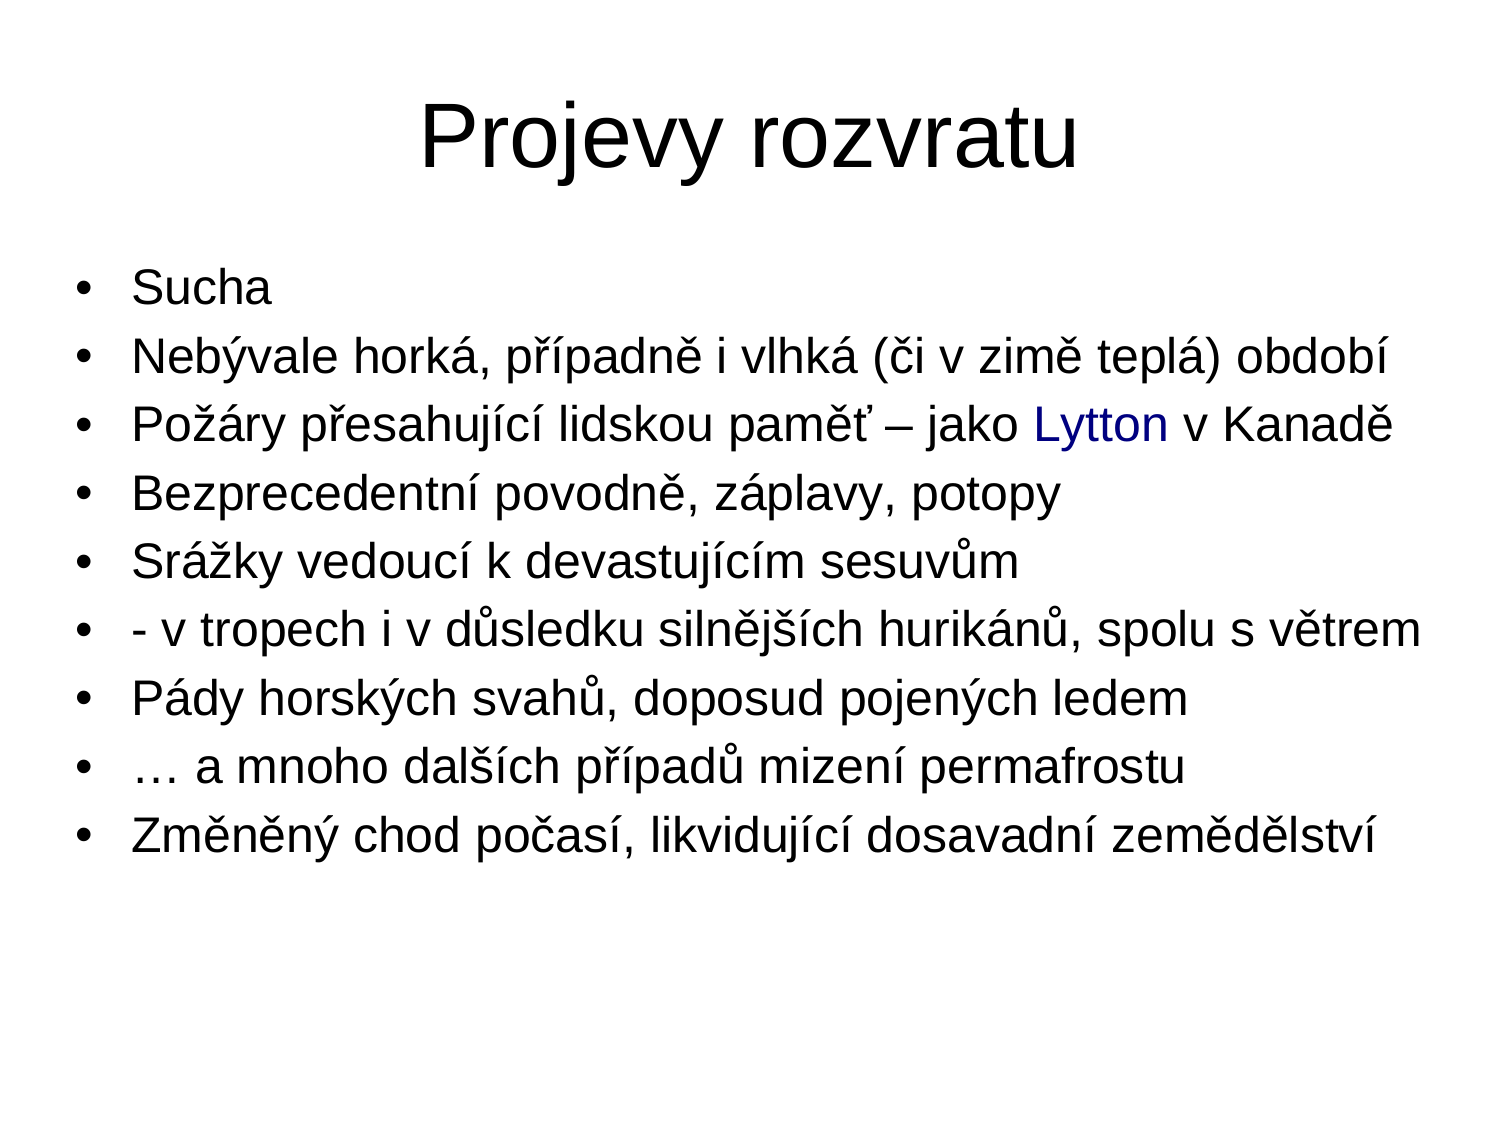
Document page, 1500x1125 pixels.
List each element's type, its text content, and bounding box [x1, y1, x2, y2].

list Sucha Nebývale horká, případně i vlhká (či v zimě teplá) období Požáry přesahující lidskou paměť – jako Lytton v Kanadě Bezprecedentní povodně, záplavy, potopy Srážky vedoucí k devastujícím sesuvům - v tropech i v důsledku silnějších hurikánů, spolu s větrem Pády horských svahů, doposud pojených ledem … a mnoho dalších případů mizení permafrostu Změněný chod počasí, likvidující dosavadní zemědělství [75, 263, 1425, 916]
title Projevy rozvratu [75, 44, 1425, 233]
